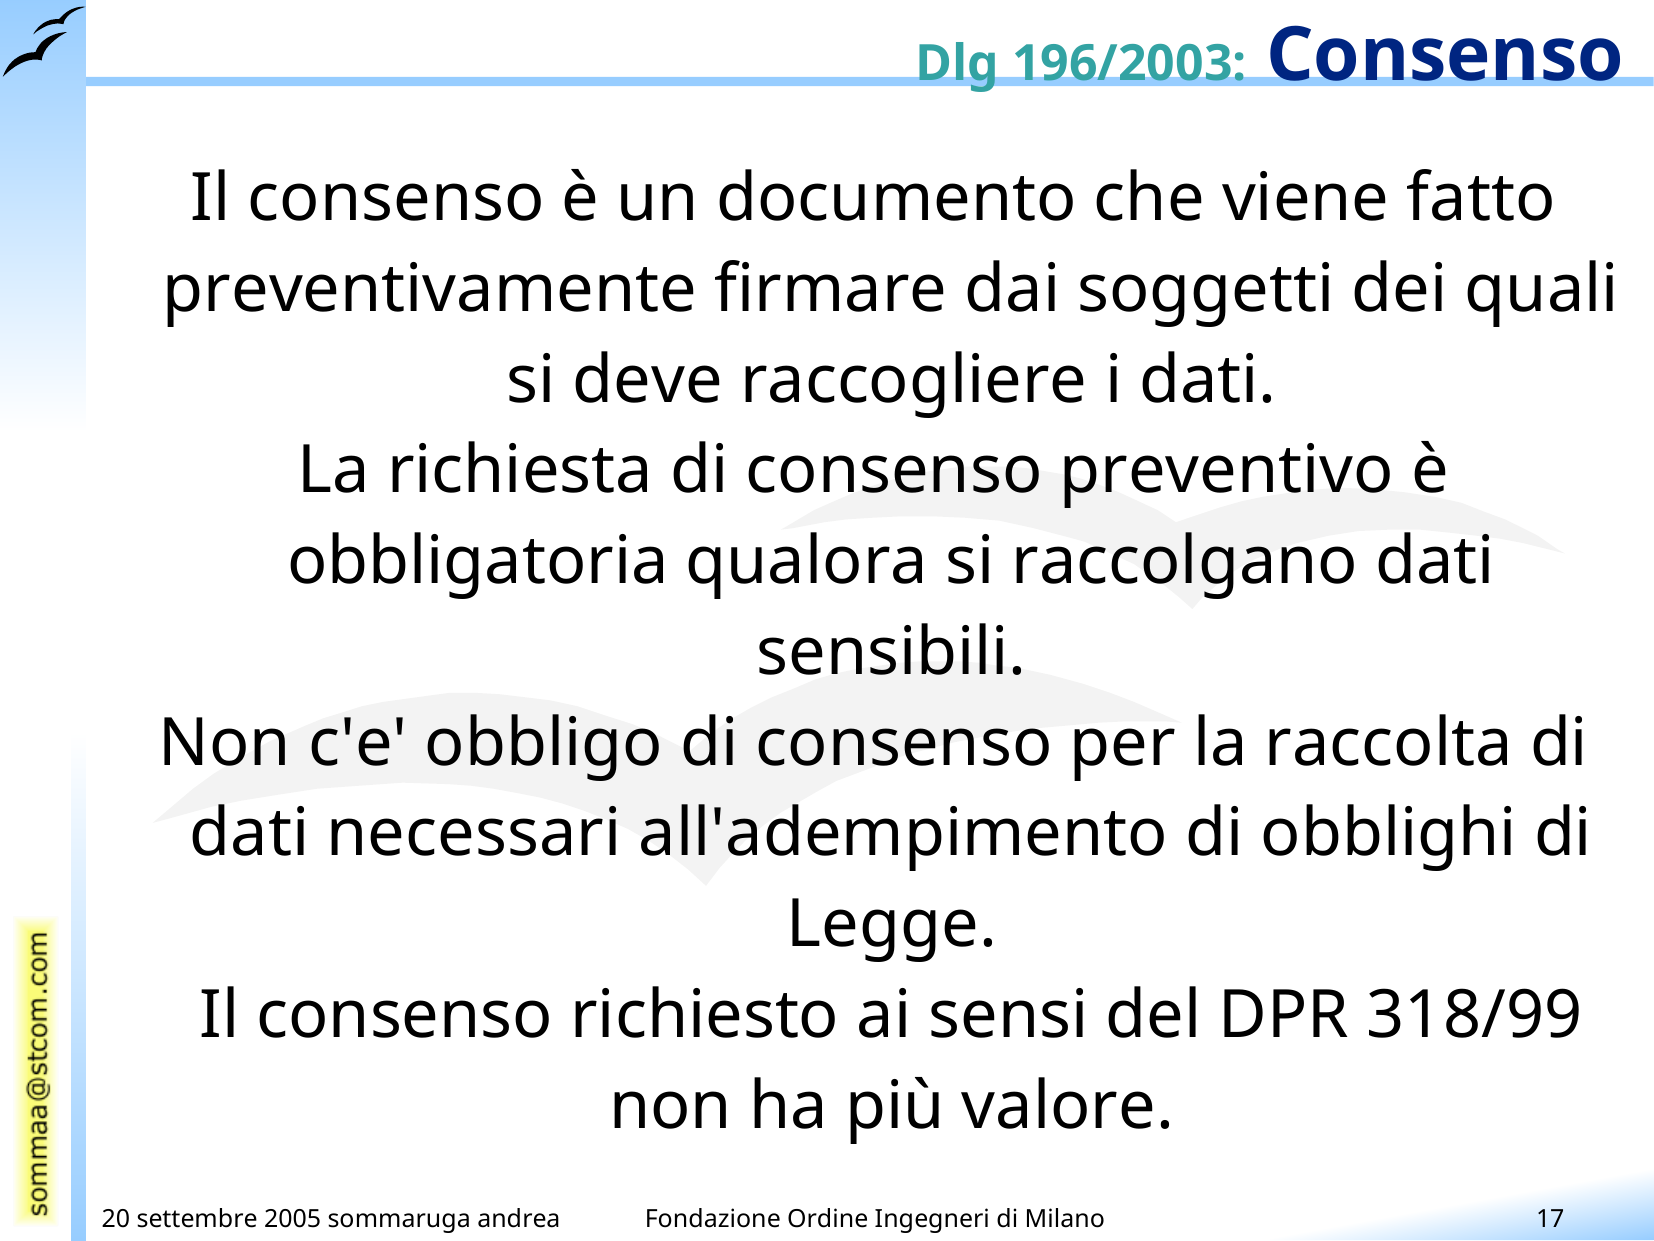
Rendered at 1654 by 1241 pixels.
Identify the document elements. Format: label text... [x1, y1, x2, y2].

title Dlg 196/2003: Consenso [85, 0, 1654, 104]
subtitle Il consenso è un documento che viene fatto preventivamente firmare dai soggetti dei quali si deve raccogliere i dati. La richiesta di consenso preventivo è obbligatoria qualora si raccolgano dati sensibili. Non c'e' obbligo di consenso per la raccolta di dati necessari all'adempimento di obblighi di Legge. Il consenso richiesto ai sensi del DPR 318/99 non ha più valore. [85, 134, 1628, 1163]
picture [12, 915, 60, 1228]
